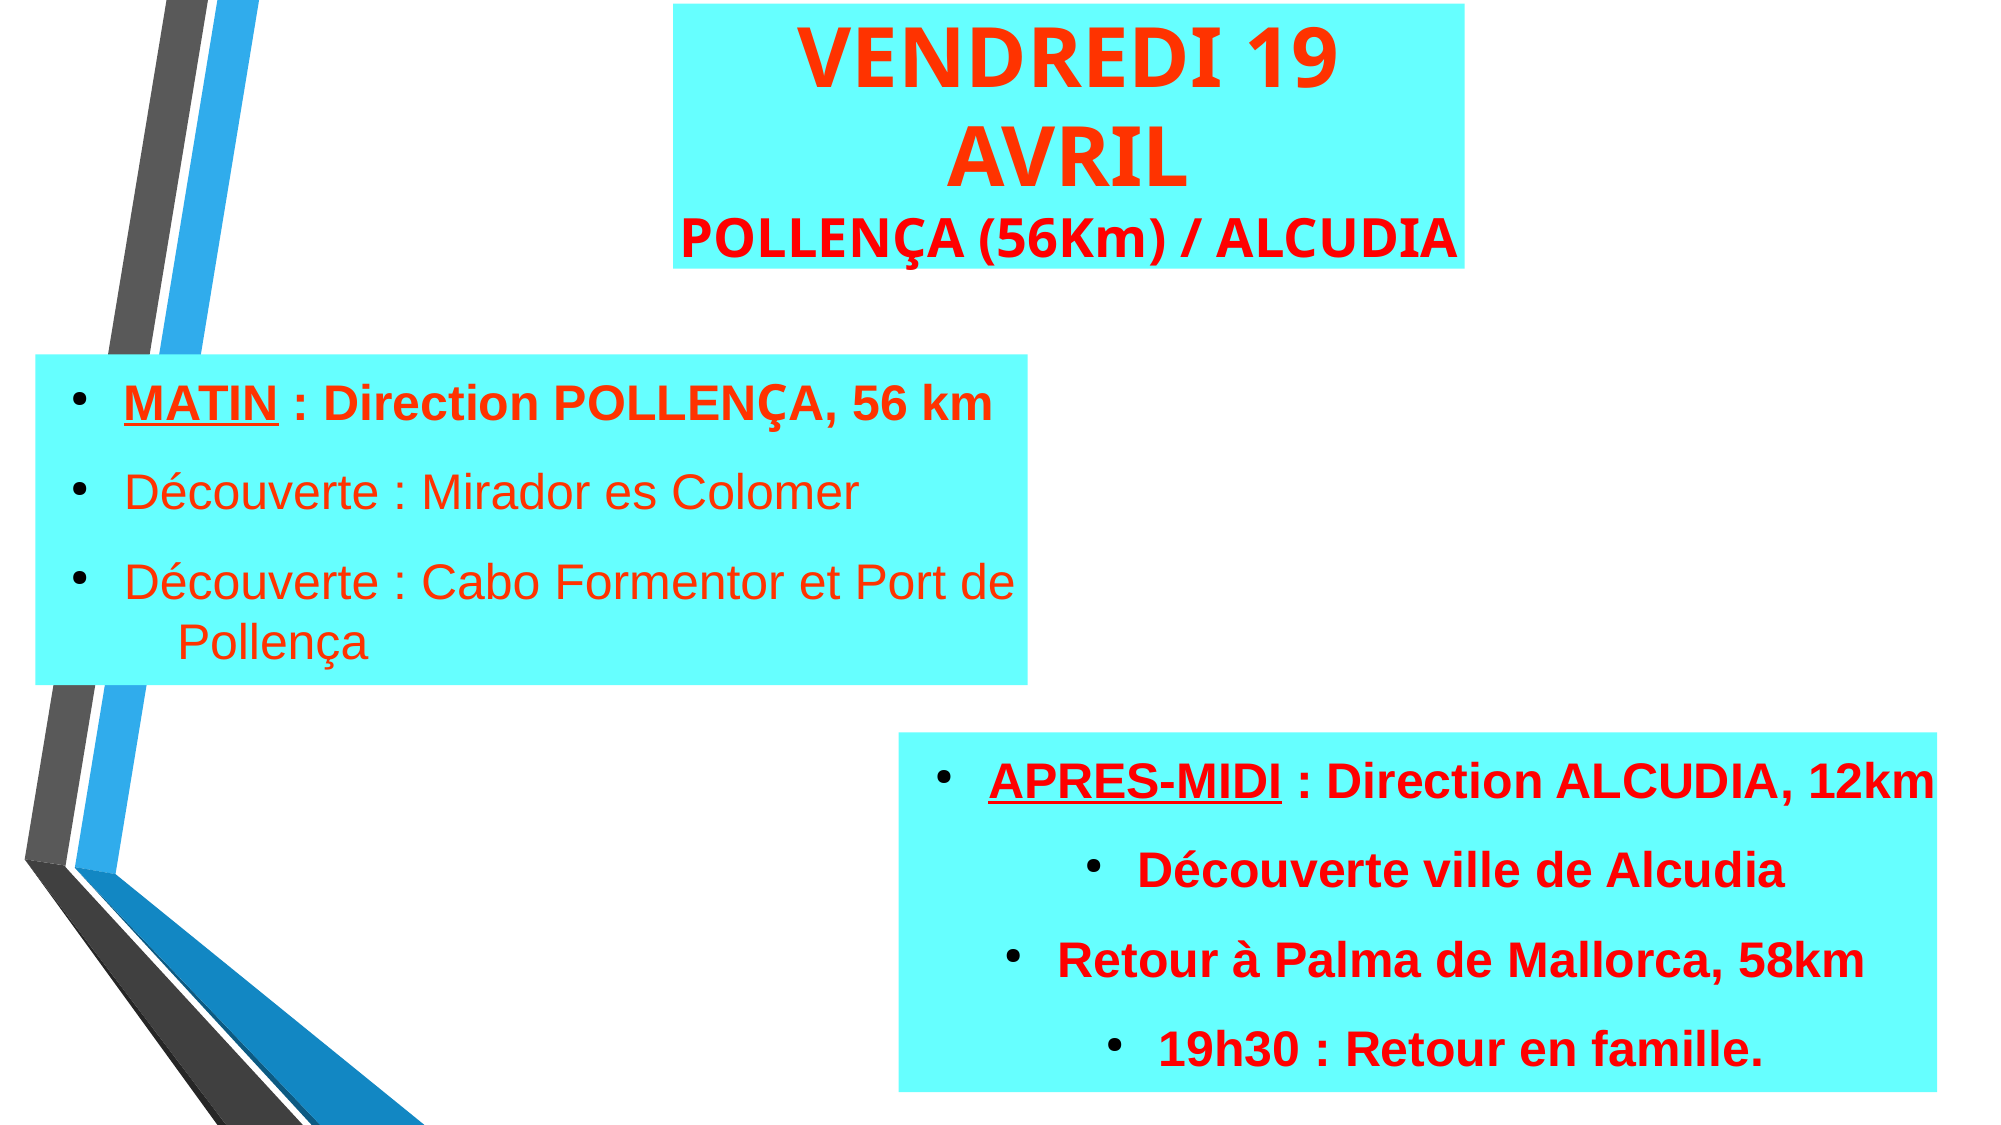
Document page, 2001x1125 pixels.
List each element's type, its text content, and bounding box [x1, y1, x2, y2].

list MATIN : Direction POLLENÇA, 56 km Découverte : Mirador es Colomer Découverte : Cabo Formentor et Port de Pollença [35, 354, 1028, 686]
title VENDREDI 19 AVRIL POLLENÇA (56Km) / ALCUDIA [673, 23, 1465, 249]
list APRES-MIDI : Direction ALCUDIA, 12km Découverte ville de Alcudia Retour à Palma de Mallorca, 58km 19h30 : Retour en famille. [898, 732, 1938, 1093]
